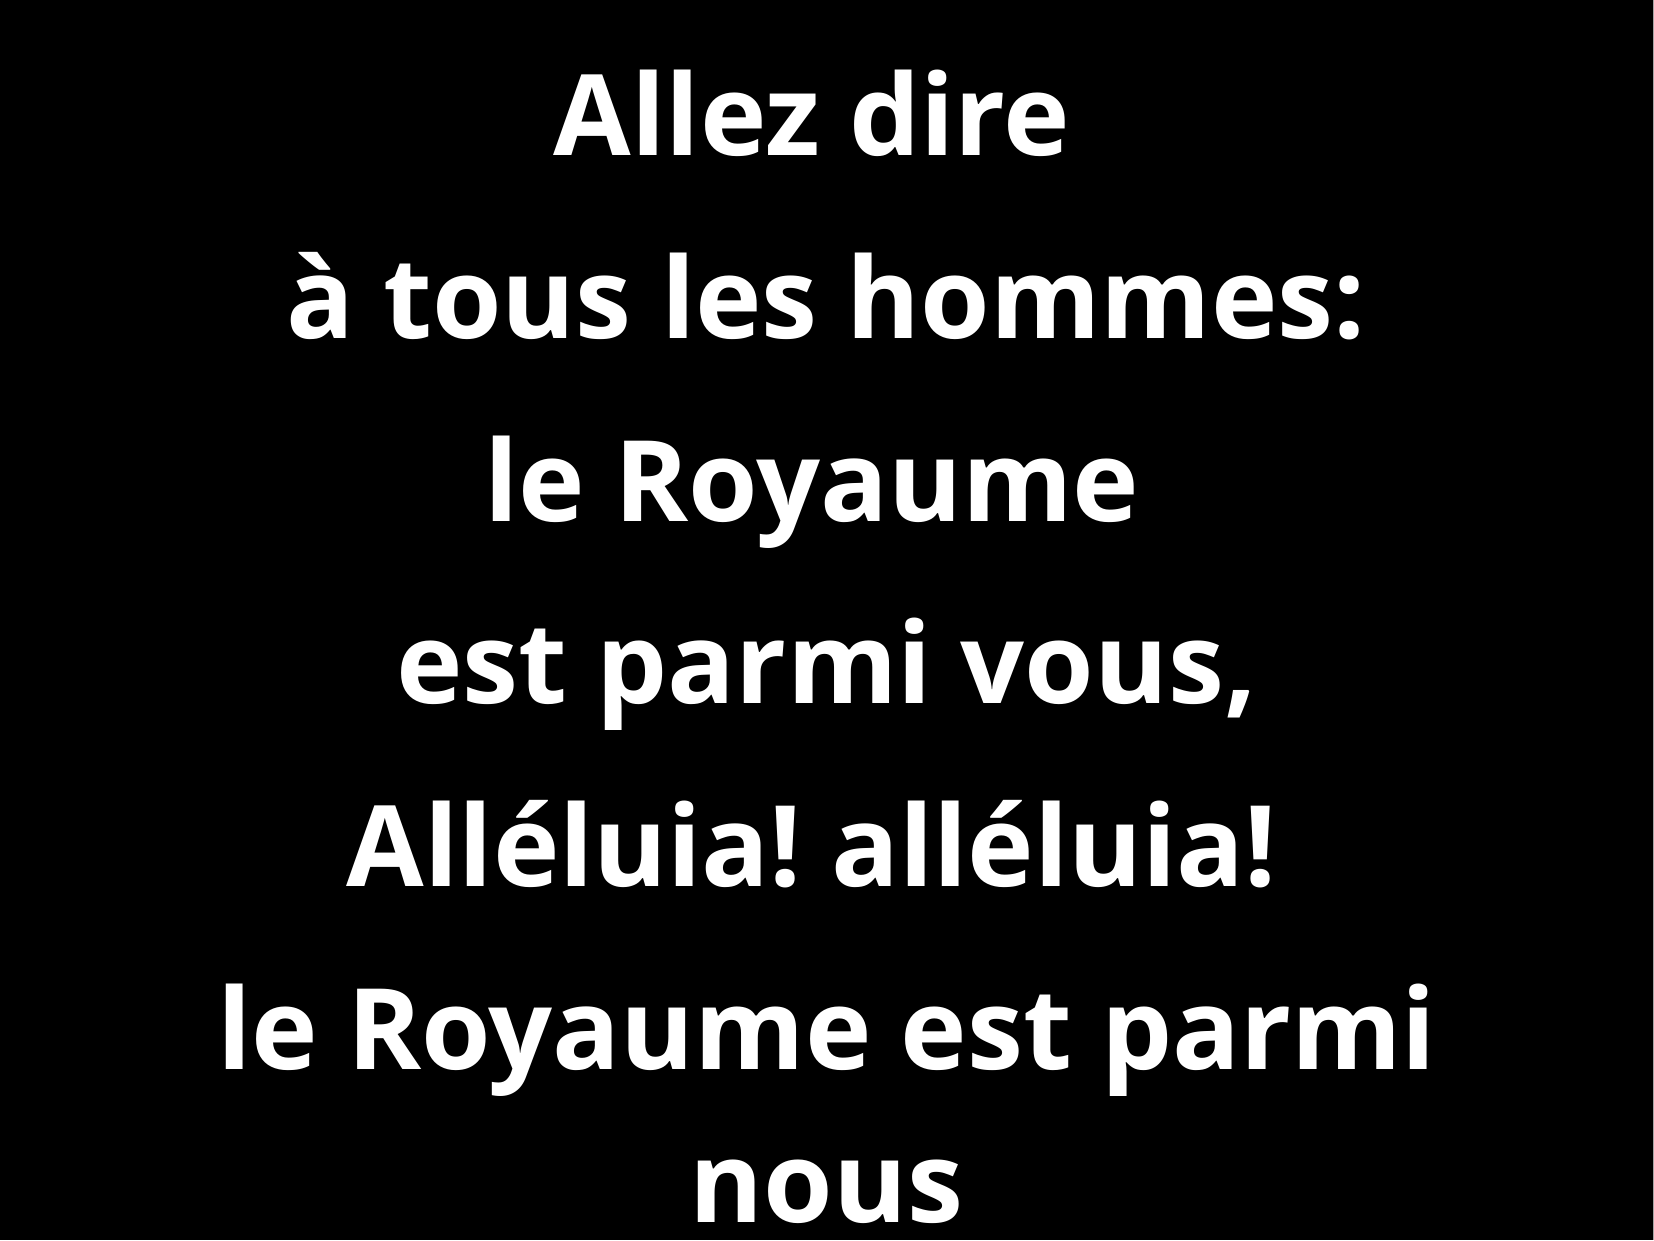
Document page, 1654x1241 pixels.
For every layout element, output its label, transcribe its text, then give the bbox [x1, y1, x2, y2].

list Allez dire à tous les hommes: le Royaume est parmi vous, Alléluia! alléluia! le Royaume est parmi nous [82, 35, 1571, 1124]
